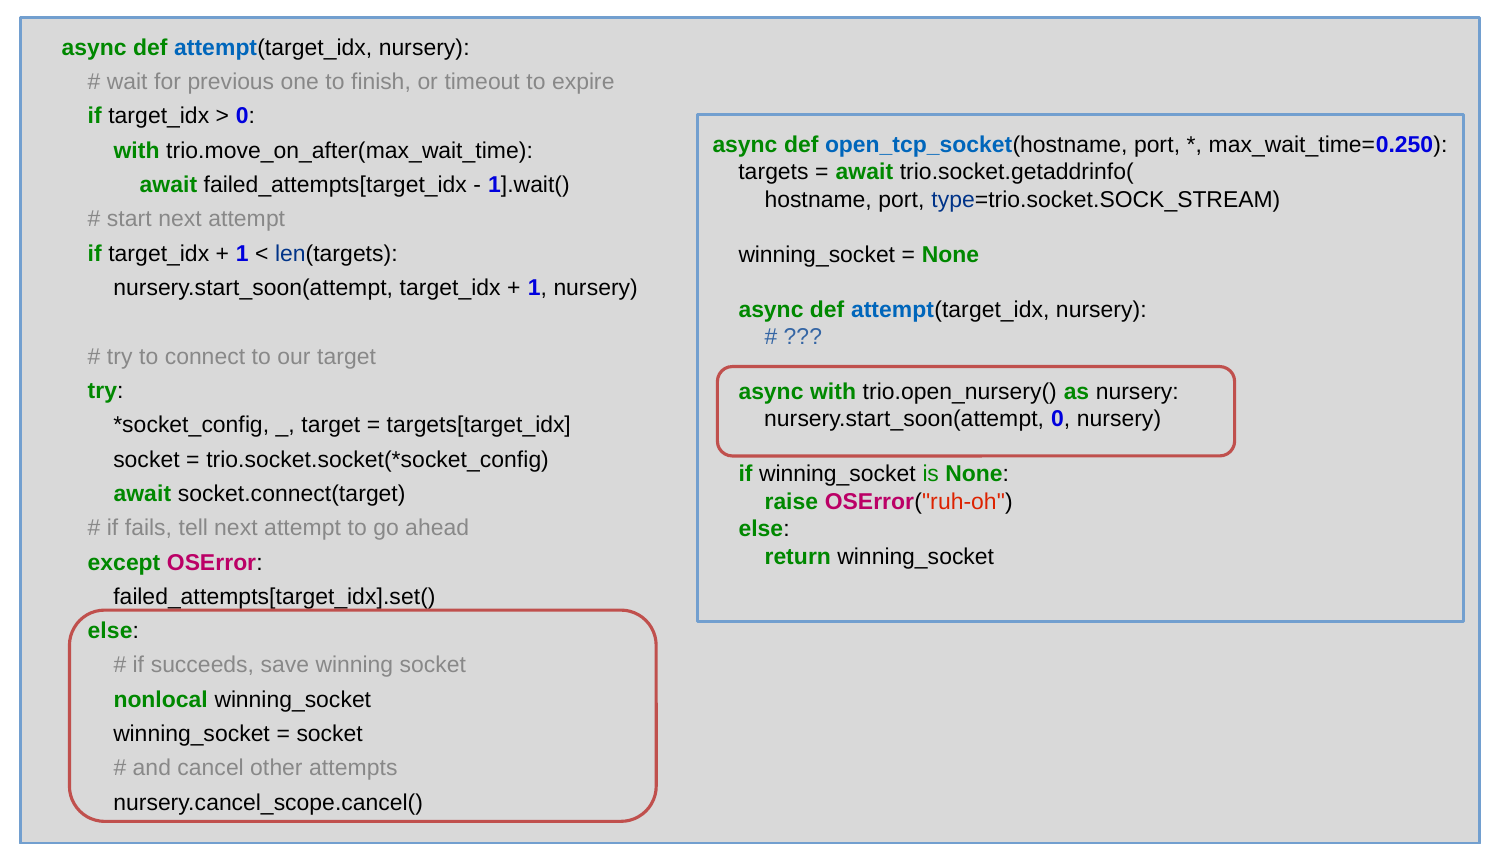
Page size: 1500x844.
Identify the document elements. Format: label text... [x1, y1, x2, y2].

text_box async def attempt(target_idx, nursery): # wait for previous one to finish, or timeout to expire if target_idx > 0: with trio.move_on_after(max_wait_time): await failed_attempts[target_idx - 1].wait() # start next attempt if target_idx + 1 < len(targets): nursery.start_soon(attempt, target_idx + 1, nursery) # try to connect to our target try: *socket_config, _, target = targets[target_idx] socket = trio.socket.socket(*socket_config) await socket.connect(target) # if fails, tell next attempt to go ahead except OSError: failed_attempts[target_idx].set() else: # if succeeds, save winning socket nonlocal winning_socket winning_socket = socket # and cancel other attempts nursery.cancel_scope.cancel() [20, 17, 1480, 844]
text_box async def open_tcp_socket(hostname, port, *, max_wait_time=0.250): targets = await trio.socket.getaddrinfo( hostname, port, type=trio.socket.SOCK_STREAM) winning_socket = None async def attempt(target_idx, nursery): # ??? async with trio.open_nursery() as nursery: nursery.start_soon(attempt, 0, nursery) if winning_socket is None: raise OSError("ruh-oh") else: return winning_socket [697, 114, 1464, 622]
